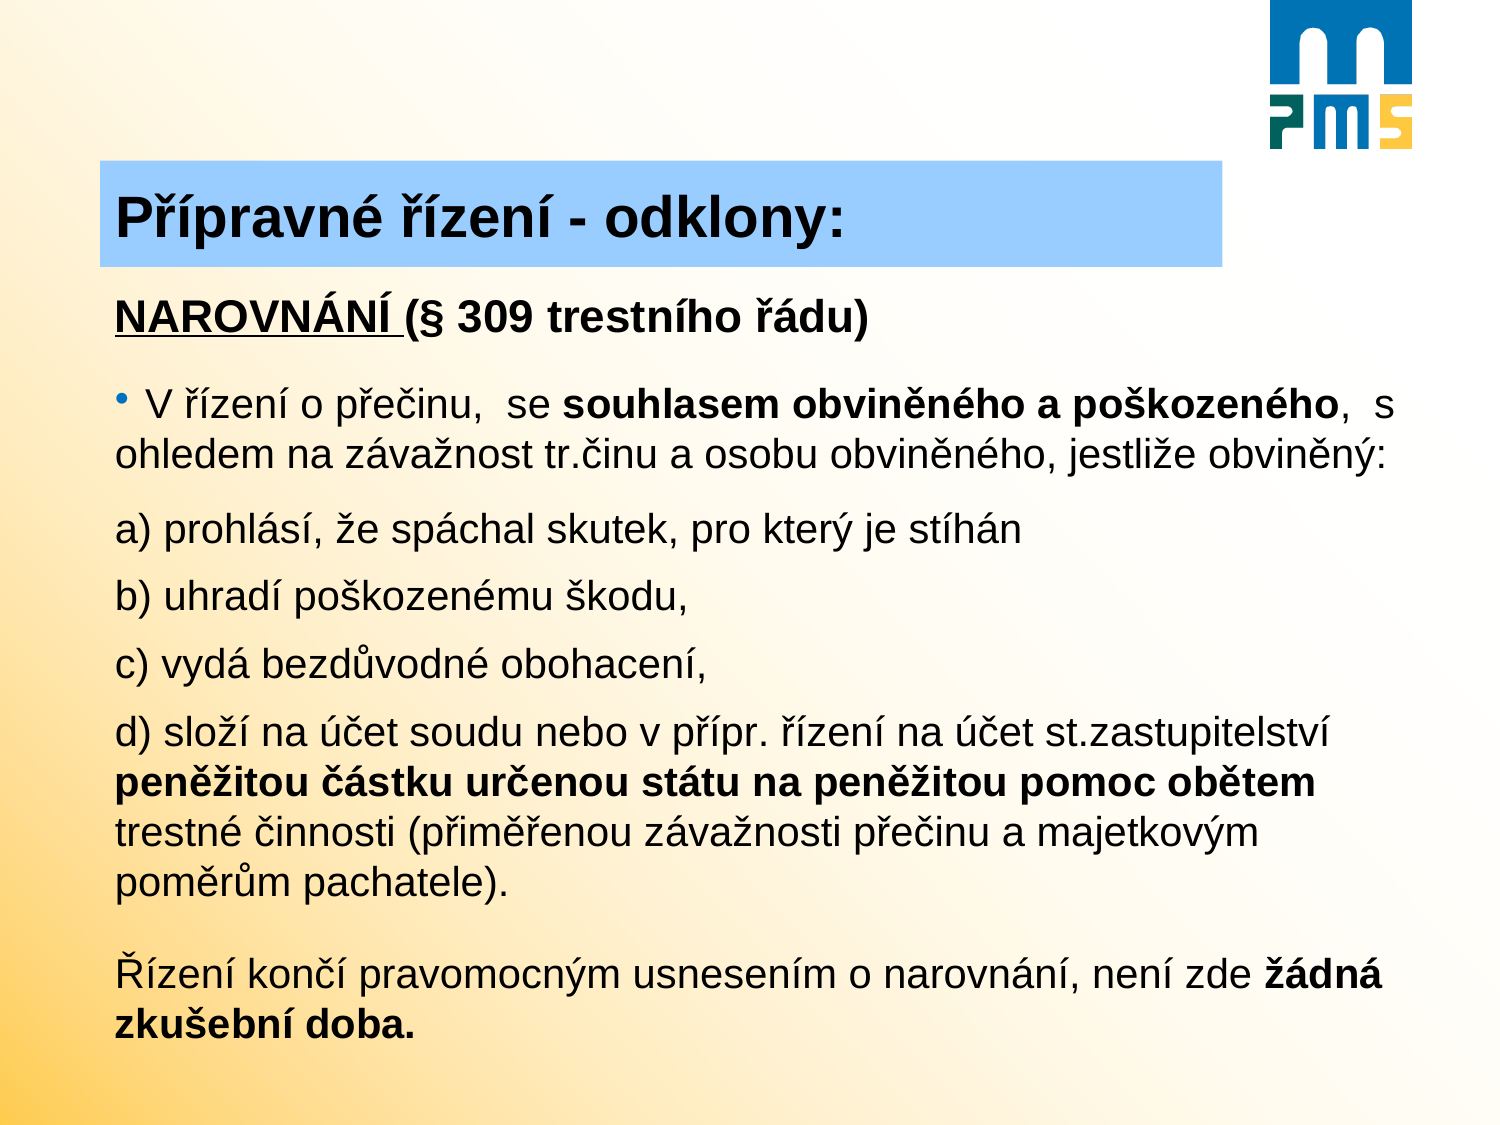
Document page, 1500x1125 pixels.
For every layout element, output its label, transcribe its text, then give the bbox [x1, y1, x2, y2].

picture [0, 0, 1500, 1125]
text_box NAROVNÁNÍ (§ 309 trestního řádu) V řízení o přečinu, se souhlasem obviněného a poškozeného, s ohledem na závažnost tr.činu a osobu obviněného, jestliže obviněný: a) prohlásí, že spáchal skutek, pro který je stíhán b) uhradí poškozenému škodu, c) vydá bezdůvodné obohacení, d) složí na účet soudu nebo v přípr. řízení na účet st.zastupitelství peněžitou částku určenou státu na peněžitou pomoc obětem trestné činnosti (přiměřenou závažnosti přečinu a majetkovým poměrům pachatele). Řízení končí pravomocným usnesením o narovnání, není zde žádná zkušební doba. [100, 278, 1412, 1071]
text_box Přípravné řízení - odklony: [100, 160, 1223, 267]
